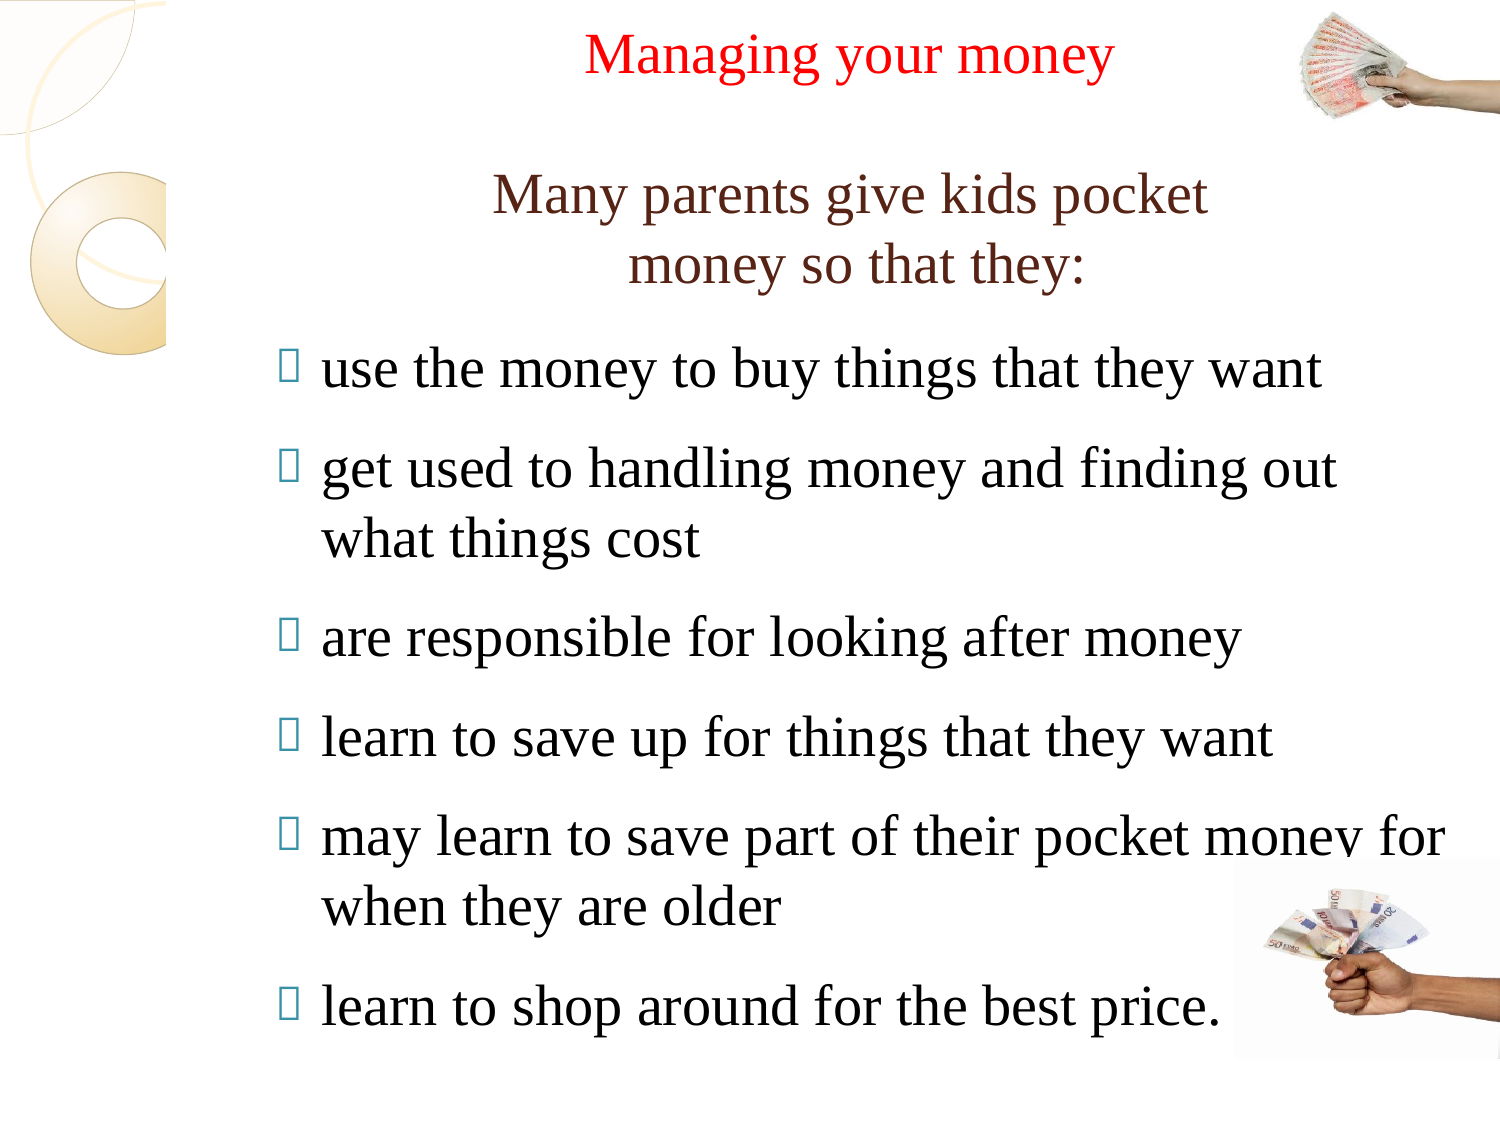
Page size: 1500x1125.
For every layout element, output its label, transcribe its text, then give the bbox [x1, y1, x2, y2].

picture [1234, 857, 1500, 1059]
list use the money to buy things that they want get used to handling money and finding out what things cost are responsible for looking after money learn to save up for things that they want may learn to save part of their pocket money for when they are older learn to shop around for the best price. [246, 314, 1477, 1080]
picture [1285, 0, 1500, 130]
title Managing your money Many parents give kids pocket money so that they: [235, 0, 1466, 339]
